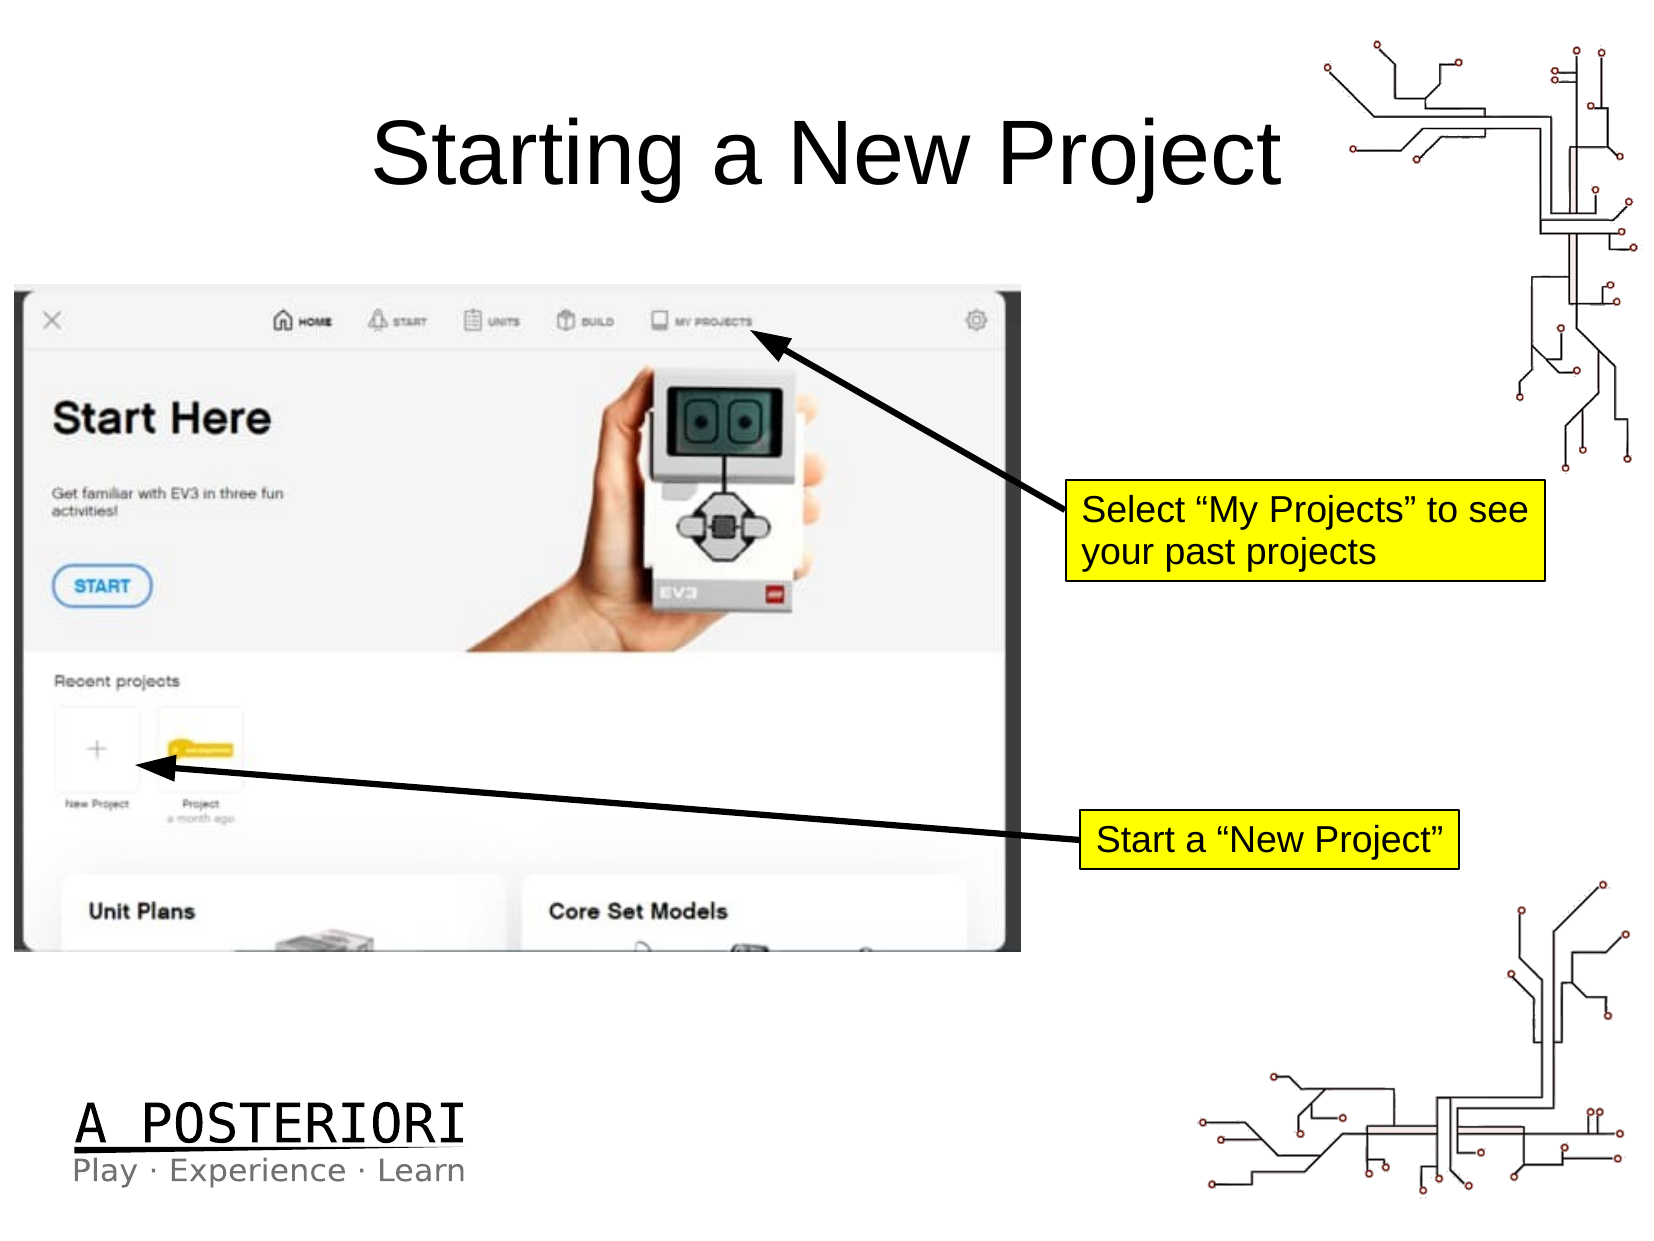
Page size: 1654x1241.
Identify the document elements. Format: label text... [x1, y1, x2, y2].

text_box Select “My Projects” to see your past projects [1065, 480, 1546, 581]
picture [1177, 863, 1635, 1200]
text_box Start a “New Project” [1080, 810, 1460, 869]
picture [1305, 35, 1643, 495]
title Starting a New Project [82, 49, 1571, 257]
picture [14, 284, 1021, 952]
